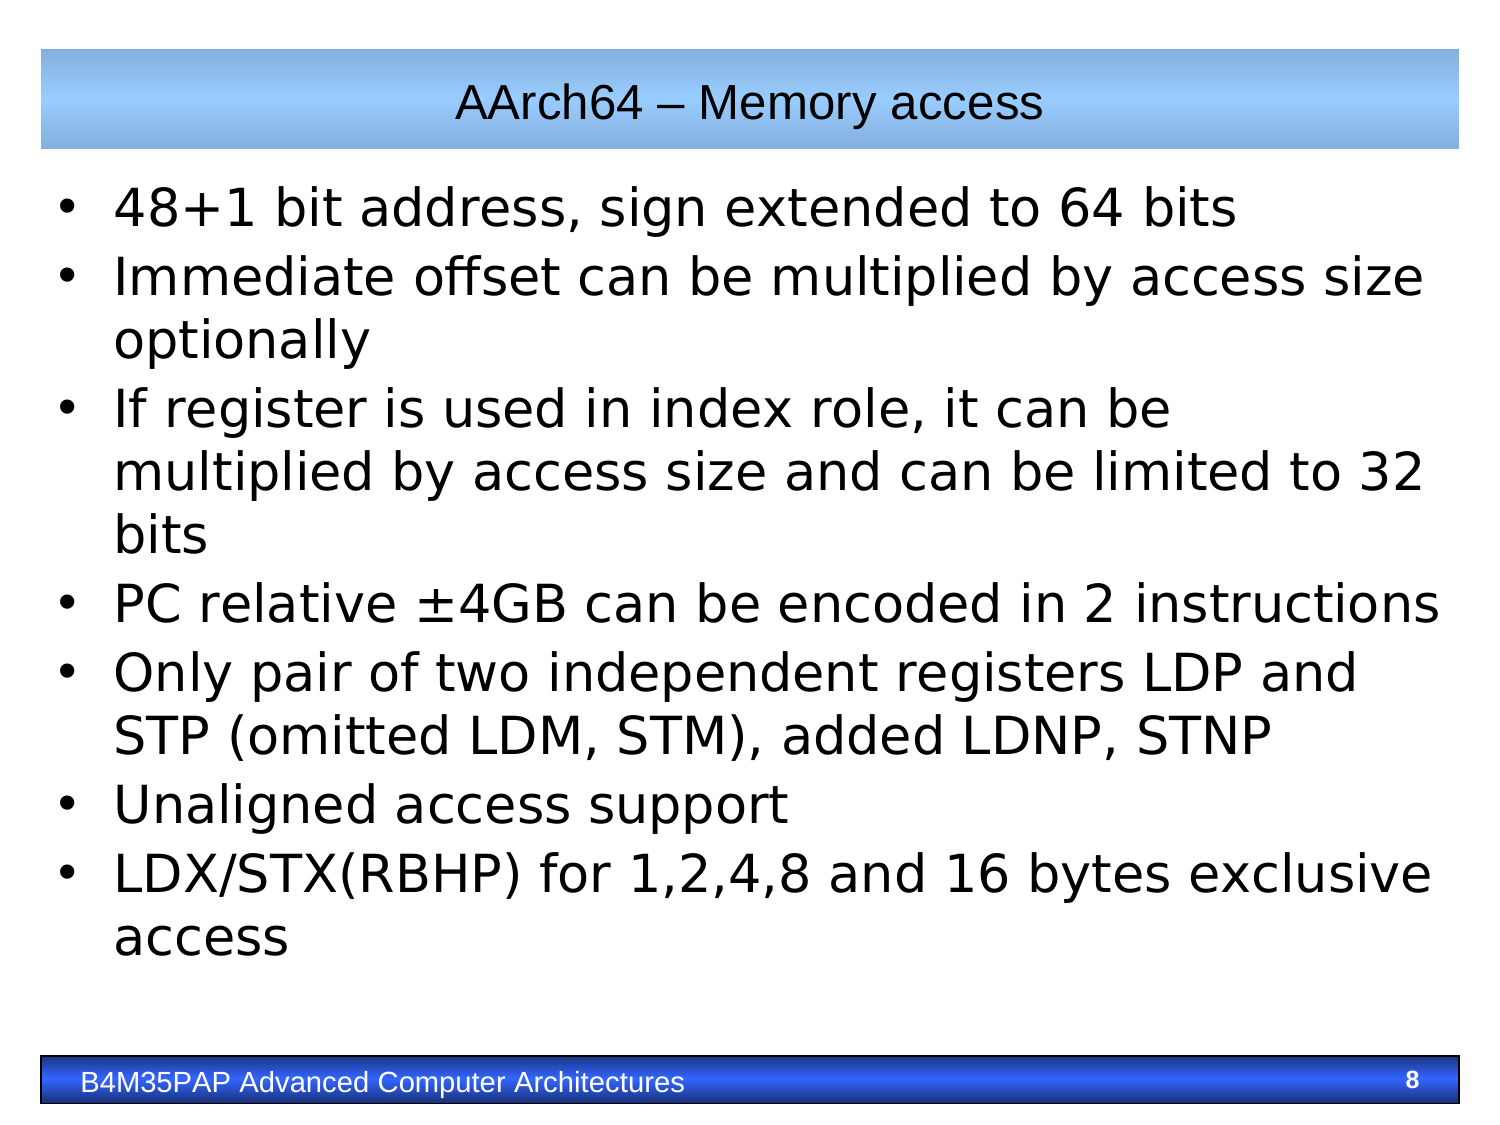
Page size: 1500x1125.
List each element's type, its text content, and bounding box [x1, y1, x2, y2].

title AArch64 – Memory access [41, 49, 1459, 149]
list 48+1 bit address, sign extended to 64 bits Immediate offset can be multiplied by access size optionally If register is used in index role, it can be multiplied by access size and can be limited to 32 bits PC relative ±4GB can be encoded in 2 instructions Only pair of two independent registers LDP and STP (omitted LDM, STM), added LDNP, STNP Unaligned access support LDX/STX(RBHP) for 1,2,4,8 and 16 bytes exclusive access [44, 166, 1458, 1045]
